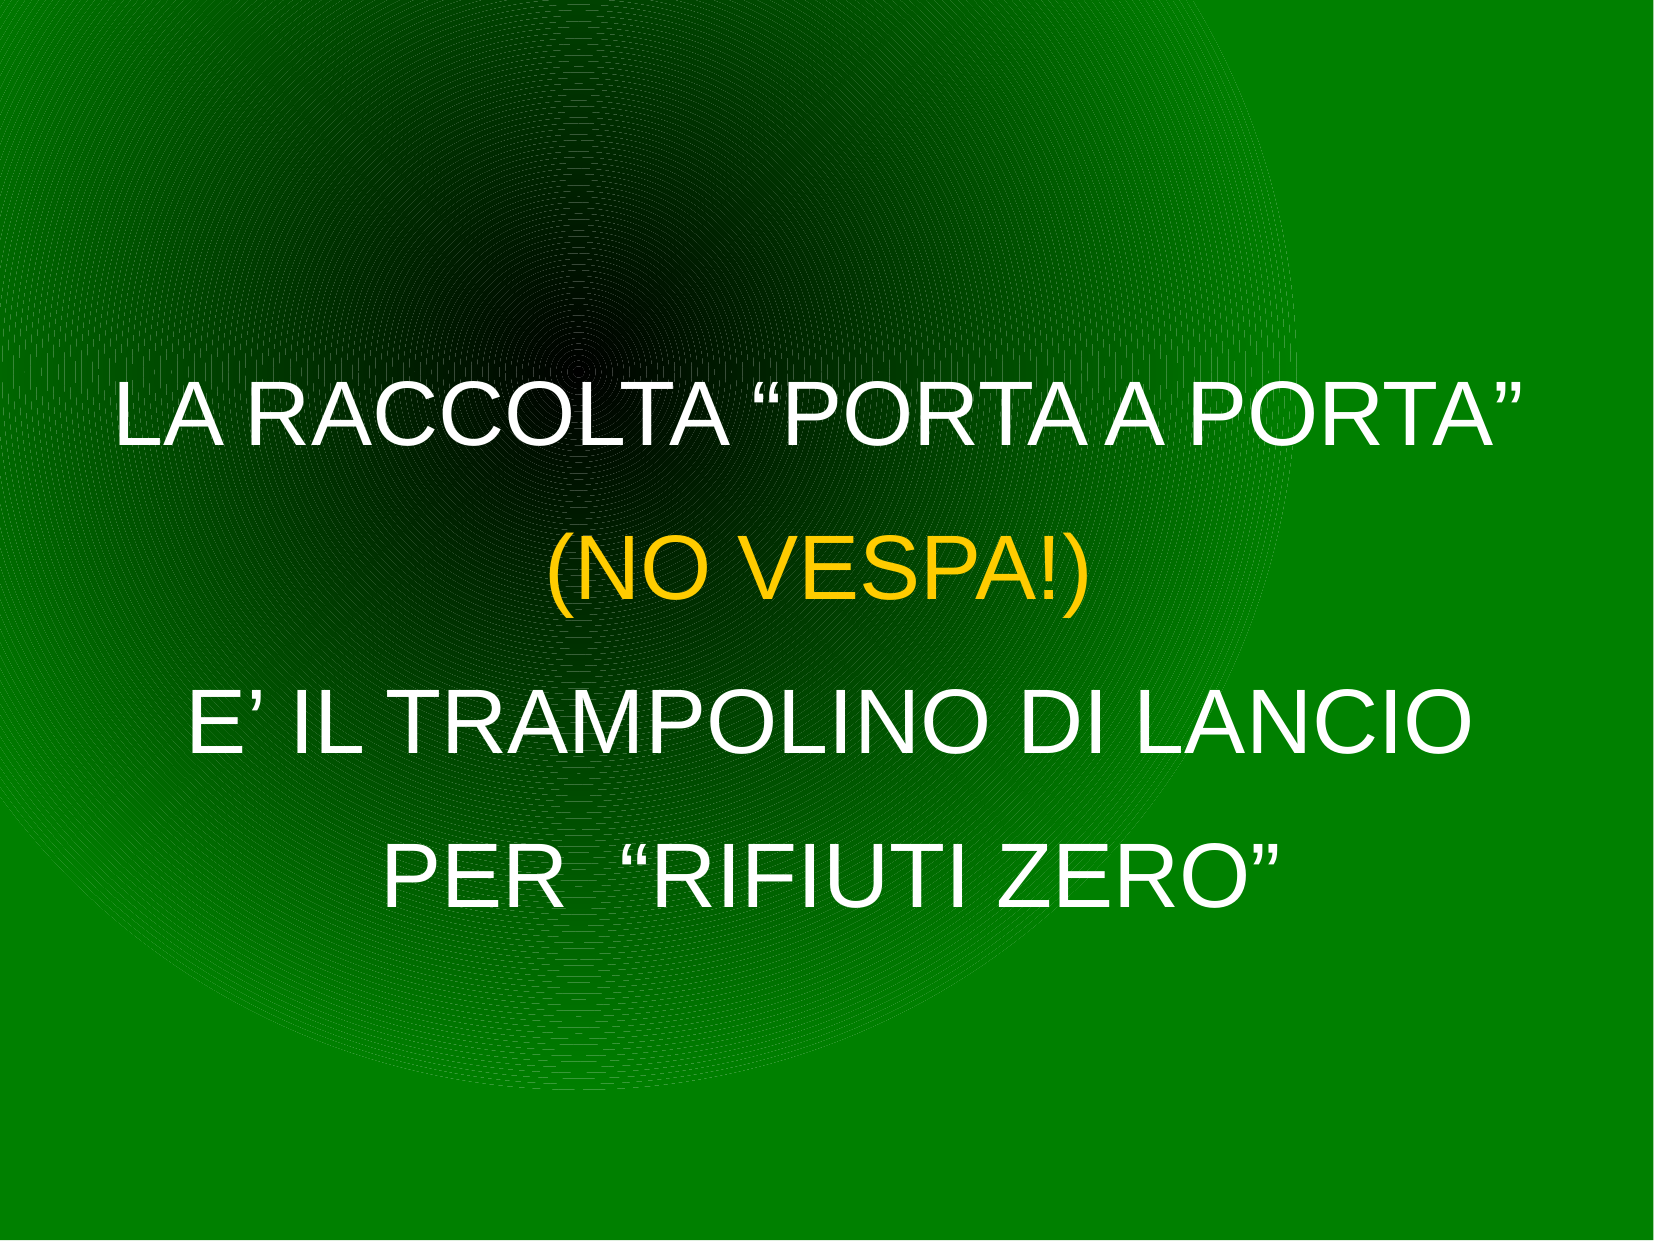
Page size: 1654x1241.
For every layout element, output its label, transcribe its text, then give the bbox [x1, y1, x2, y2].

text_box LA RACCOLTA “PORTA A PORTA” (NO VESPA!) E’ IL TRAMPOLINO DI LANCIO PER “RIFIUTI ZERO” [104, 337, 1559, 902]
